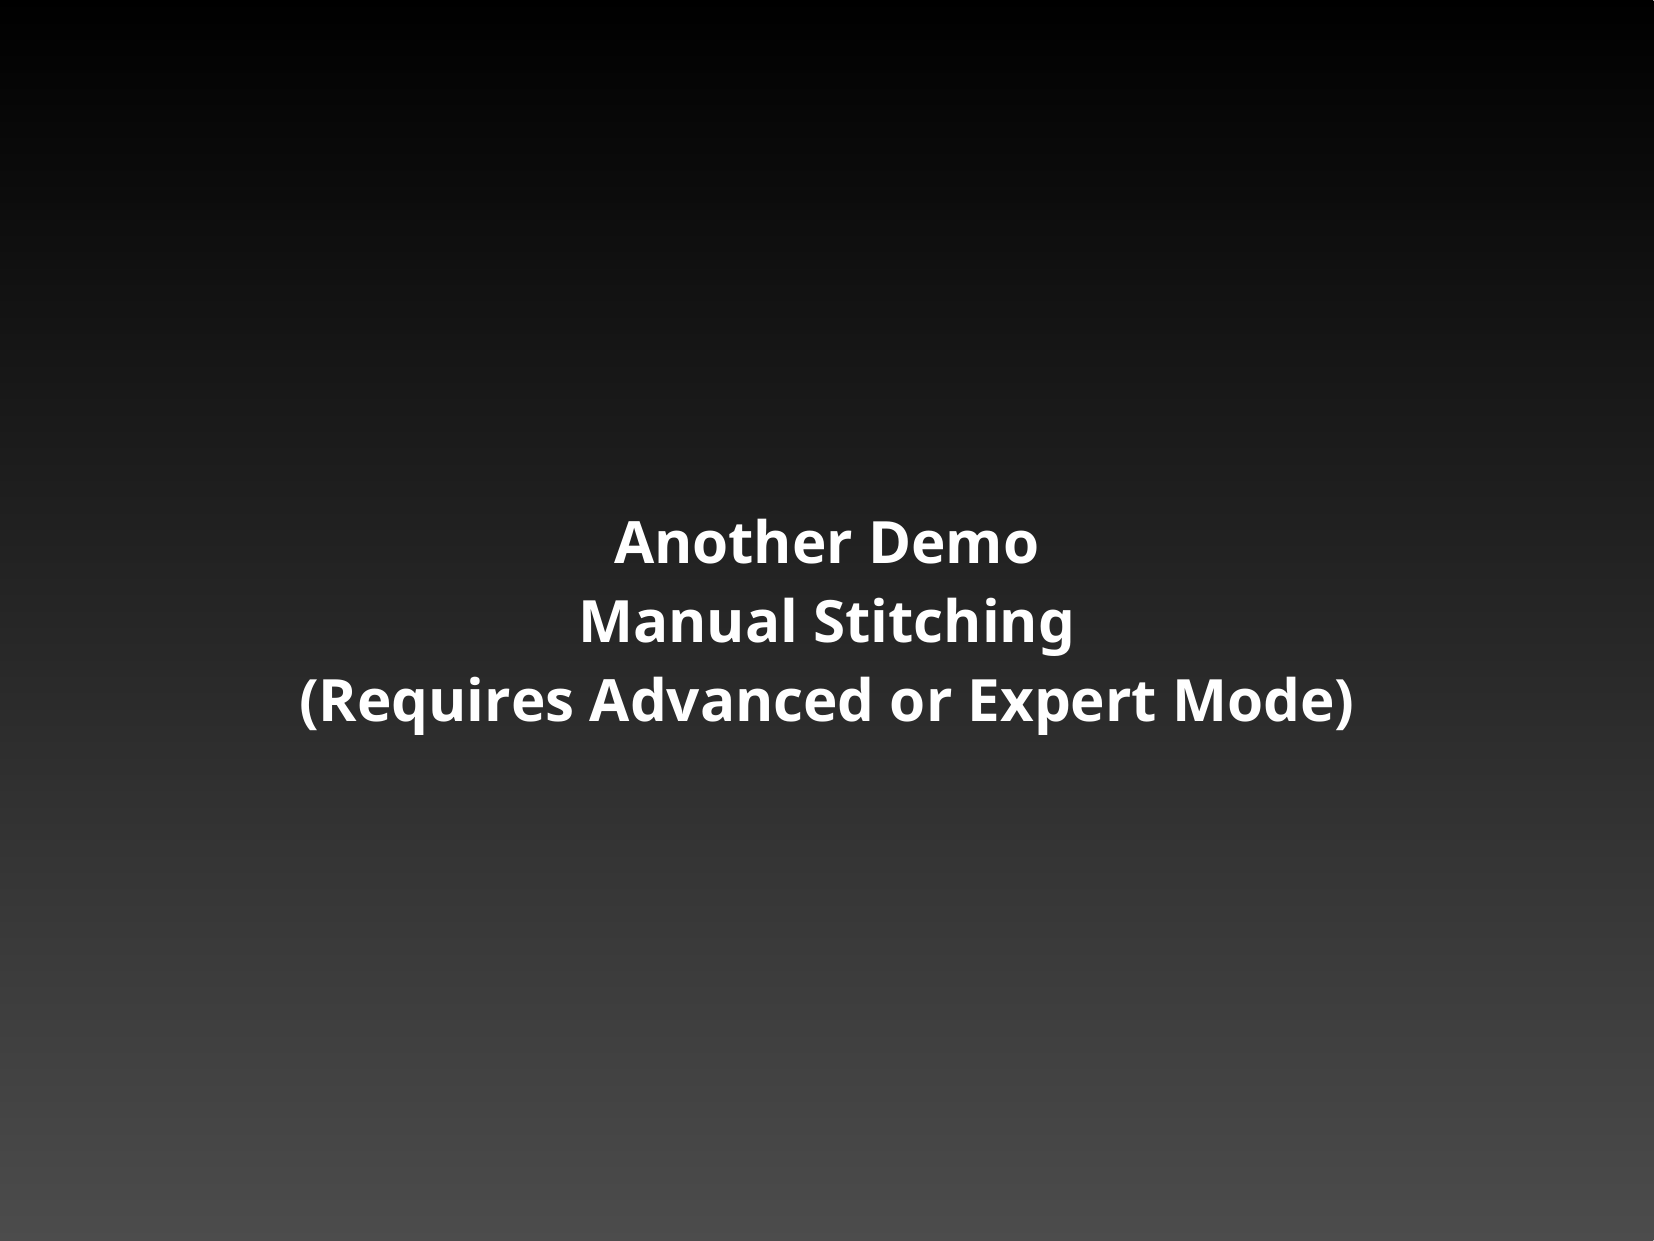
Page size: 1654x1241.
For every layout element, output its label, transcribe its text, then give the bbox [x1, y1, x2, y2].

title Another Demo Manual Stitching (Requires Advanced or Expert Mode) [120, 475, 1533, 765]
